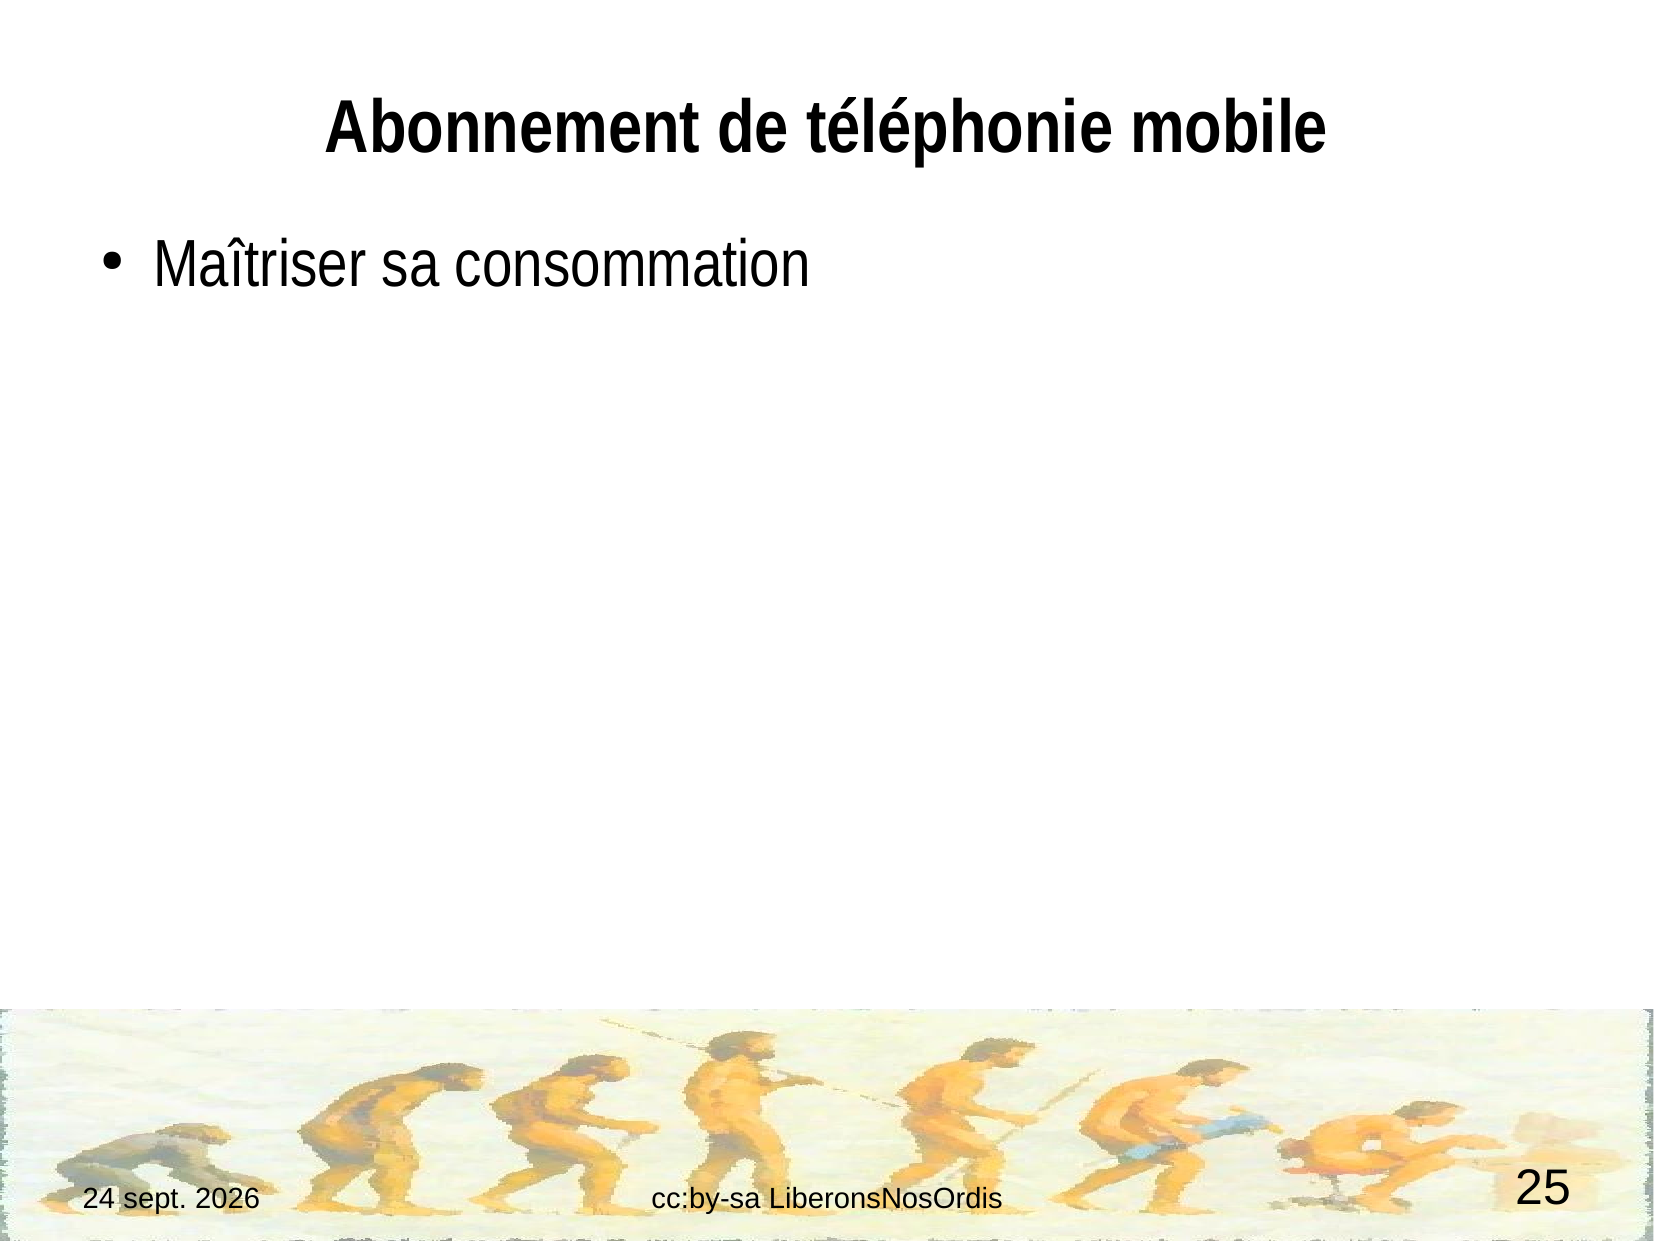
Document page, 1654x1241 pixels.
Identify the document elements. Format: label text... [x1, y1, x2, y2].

list Maîtriser sa consommation [82, 224, 1571, 1010]
title Abonnement de téléphonie mobile [82, 49, 1571, 201]
picture [0, 1009, 1654, 1241]
